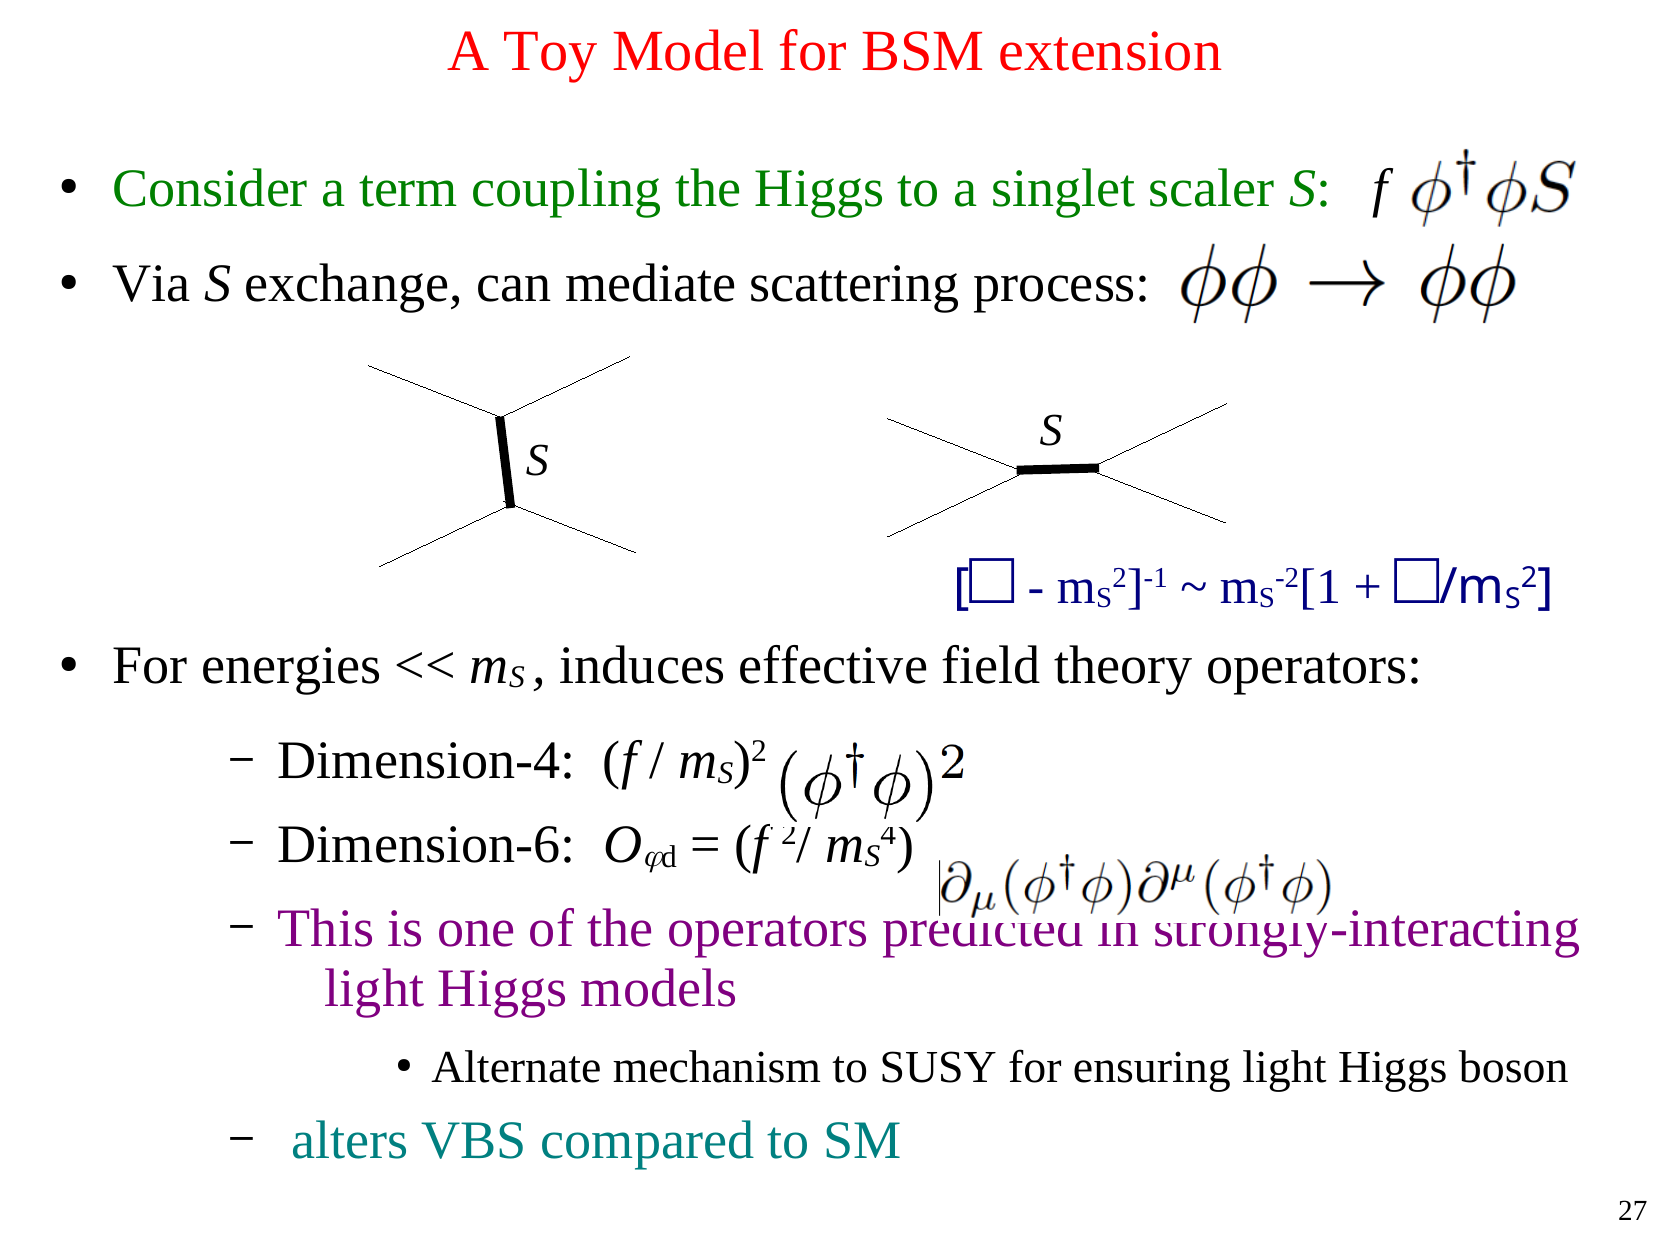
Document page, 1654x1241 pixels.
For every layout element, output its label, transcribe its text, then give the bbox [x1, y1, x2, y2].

list Consider a term coupling the Higgs to a singlet scaler S: f Via S exchange, can mediate scattering process: For energies << mS , induces effective field theory operators: Dimension-4: (f / mS)2 Dimension-6: Oφd = (f 2/ mS4) This is one of the operators predicted in strongly-interacting light Higgs models Alternate mechanism to SUSY for ensuring light Higgs boson alters VBS compared to SM [41, 158, 1635, 1241]
text_box S [1039, 405, 1063, 456]
text_box S [525, 434, 549, 486]
text_box [□ - mS2]-1 ~ mS-2[1 + □/mS2] [953, 536, 1588, 631]
title A Toy Model for BSM extension [128, 0, 1541, 144]
picture [1171, 140, 1581, 336]
picture [770, 737, 969, 828]
picture [938, 850, 1343, 924]
